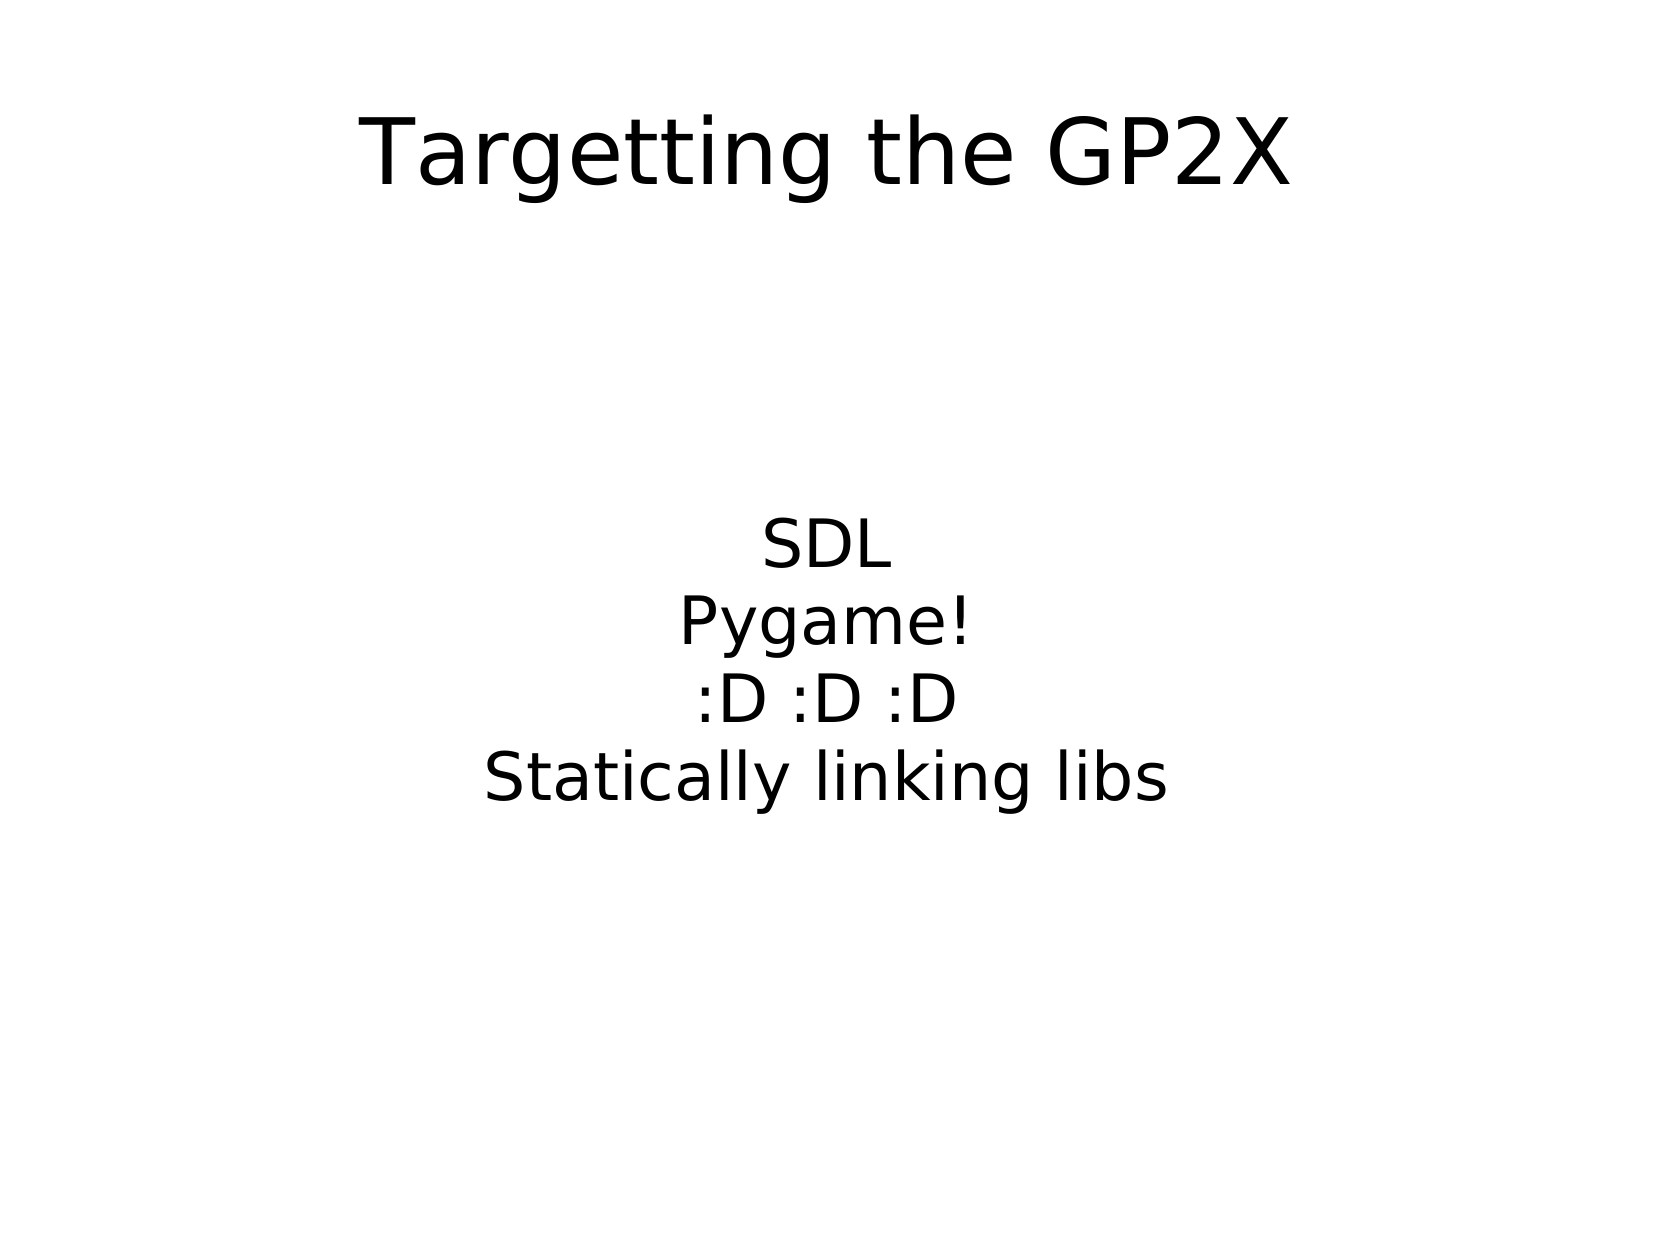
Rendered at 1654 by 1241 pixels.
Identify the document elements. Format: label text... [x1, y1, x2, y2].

title Targetting the GP2X [82, 56, 1571, 250]
subtitle SDL Pygame! :D :D :D Statically linking libs [82, 297, 1571, 1102]
